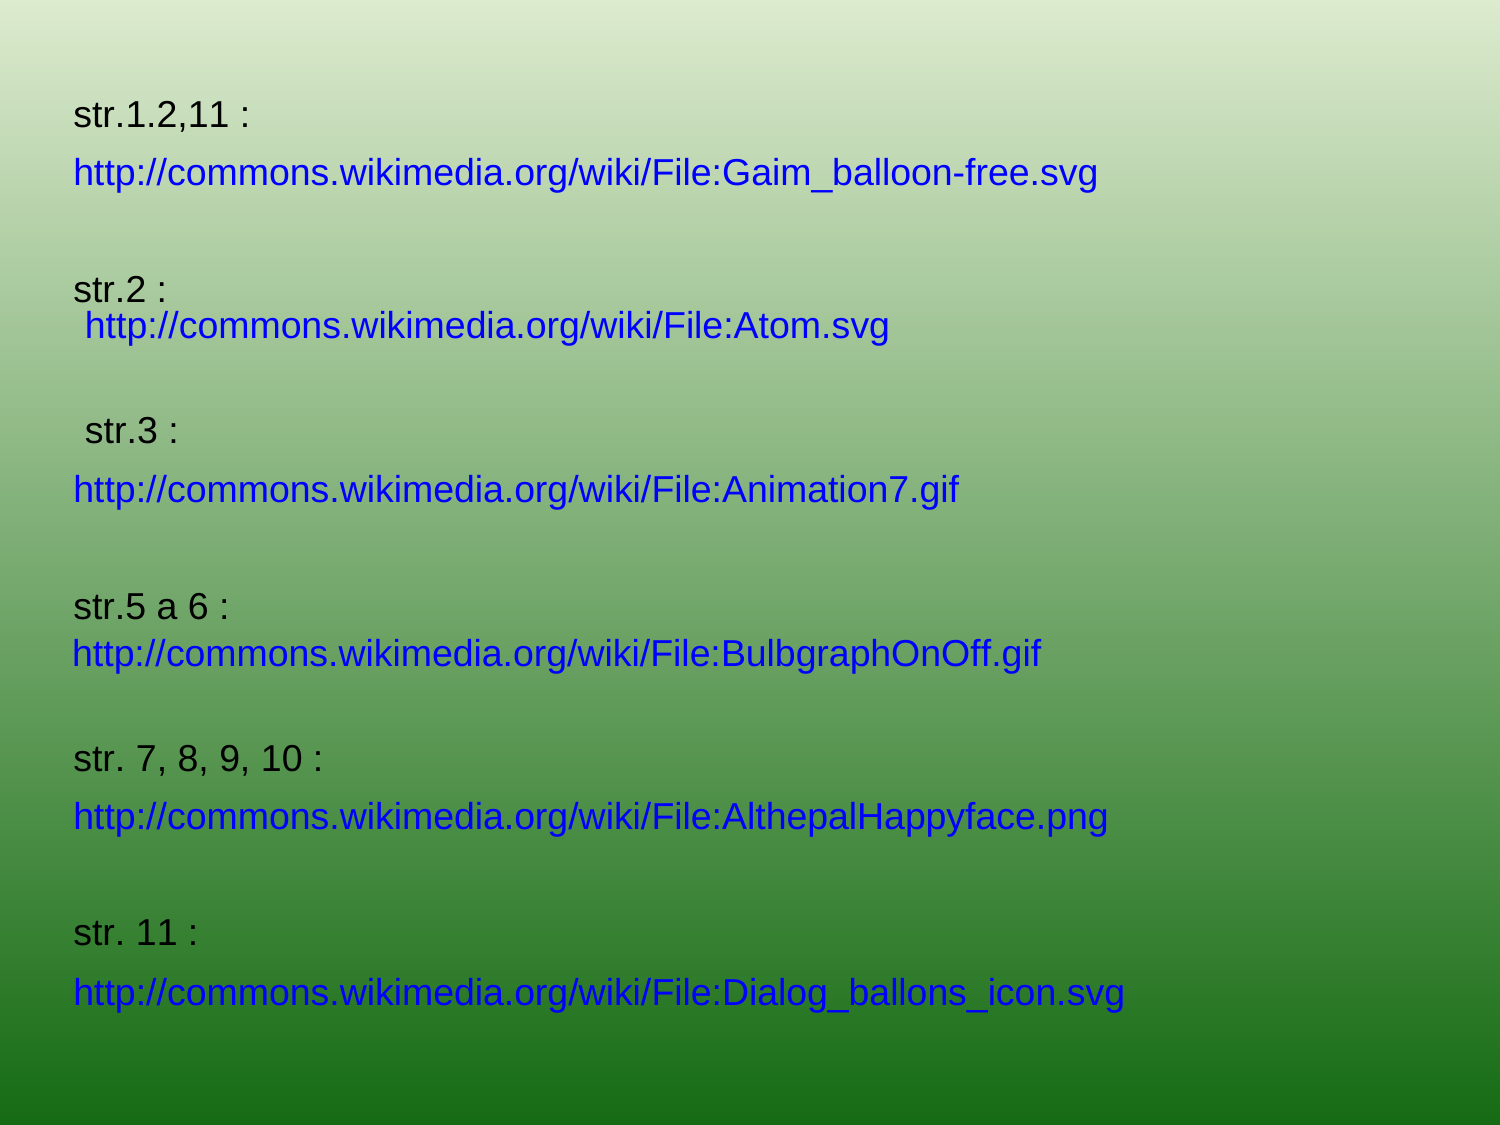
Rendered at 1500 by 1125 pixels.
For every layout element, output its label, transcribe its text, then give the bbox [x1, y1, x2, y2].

text_box str. 7, 8, 9, 10 : [58, 726, 387, 784]
text_box str.1.2,11 : [58, 81, 422, 143]
text_box str.3 : [70, 398, 446, 459]
text_box http://commons.wikimedia.org/wiki/File:Atom.svg [70, 292, 1419, 399]
text_box http://commons.wikimedia.org/wiki/File:BulbgraphOnOff.gif [46, 621, 1407, 727]
text_box http://commons.wikimedia.org/wiki/File:Gaim_balloon-free.svg [58, 140, 1348, 247]
text_box http://commons.wikimedia.org/wiki/File:AlthepalHappyface.png [58, 784, 1442, 890]
text_box http://commons.wikimedia.org/wiki/File:Dialog_ballons_icon.svg [58, 960, 1383, 1066]
text_box str.5 a 6 : [58, 574, 293, 635]
text_box http://commons.wikimedia.org/wiki/File:Animation7.gif [58, 456, 1442, 563]
text_box str. 11 : [58, 900, 481, 961]
text_box str.2 : [58, 257, 364, 319]
